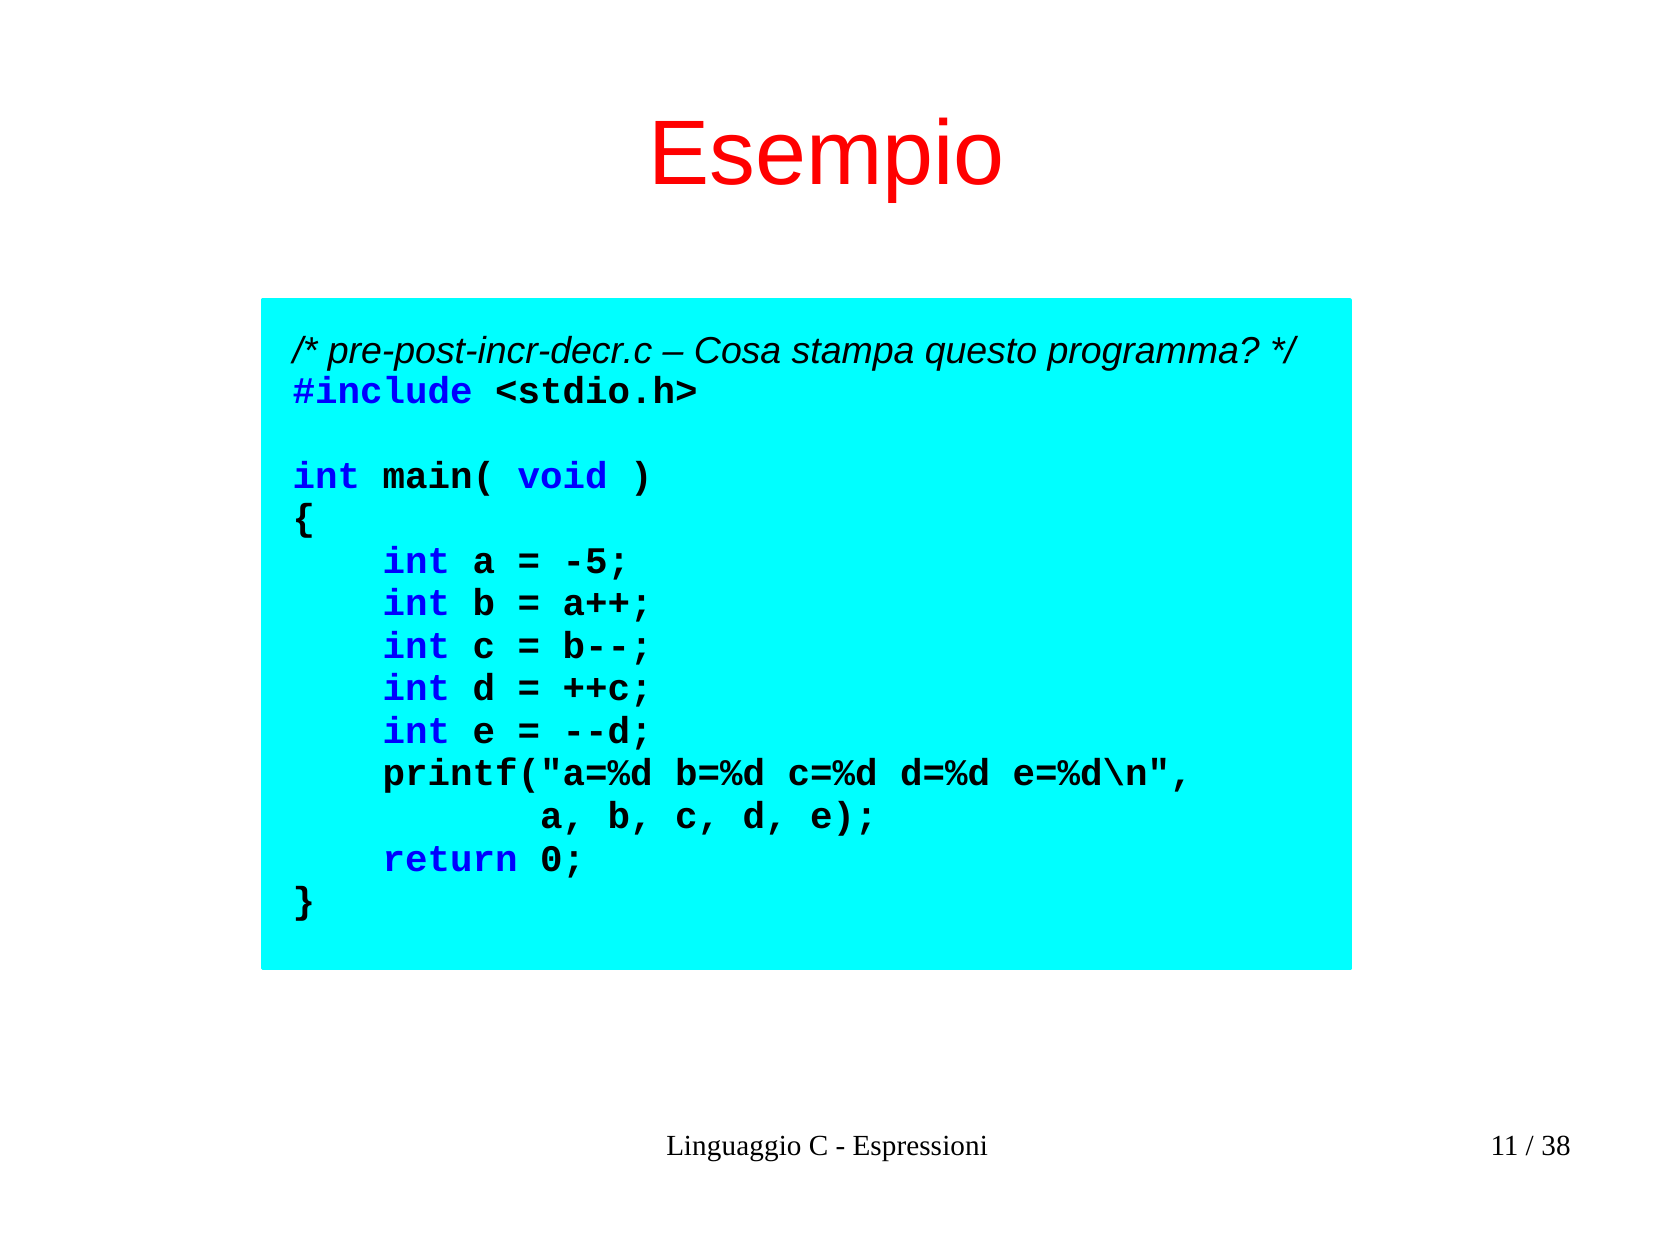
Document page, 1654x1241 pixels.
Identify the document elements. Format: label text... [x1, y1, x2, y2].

title Esempio [82, 49, 1571, 257]
text_box [381, 361, 1057, 418]
text_box /* pre-post-incr-decr.c – Cosa stampa questo programma? */ #include <stdio.h> int main( void ) { int a = -5; int b = a++; int c = b--; int d = ++c; int e = --d; printf("a=%d b=%d c=%d d=%d e=%d\n", a, b, c, d, e); return 0; } [262, 300, 1351, 969]
